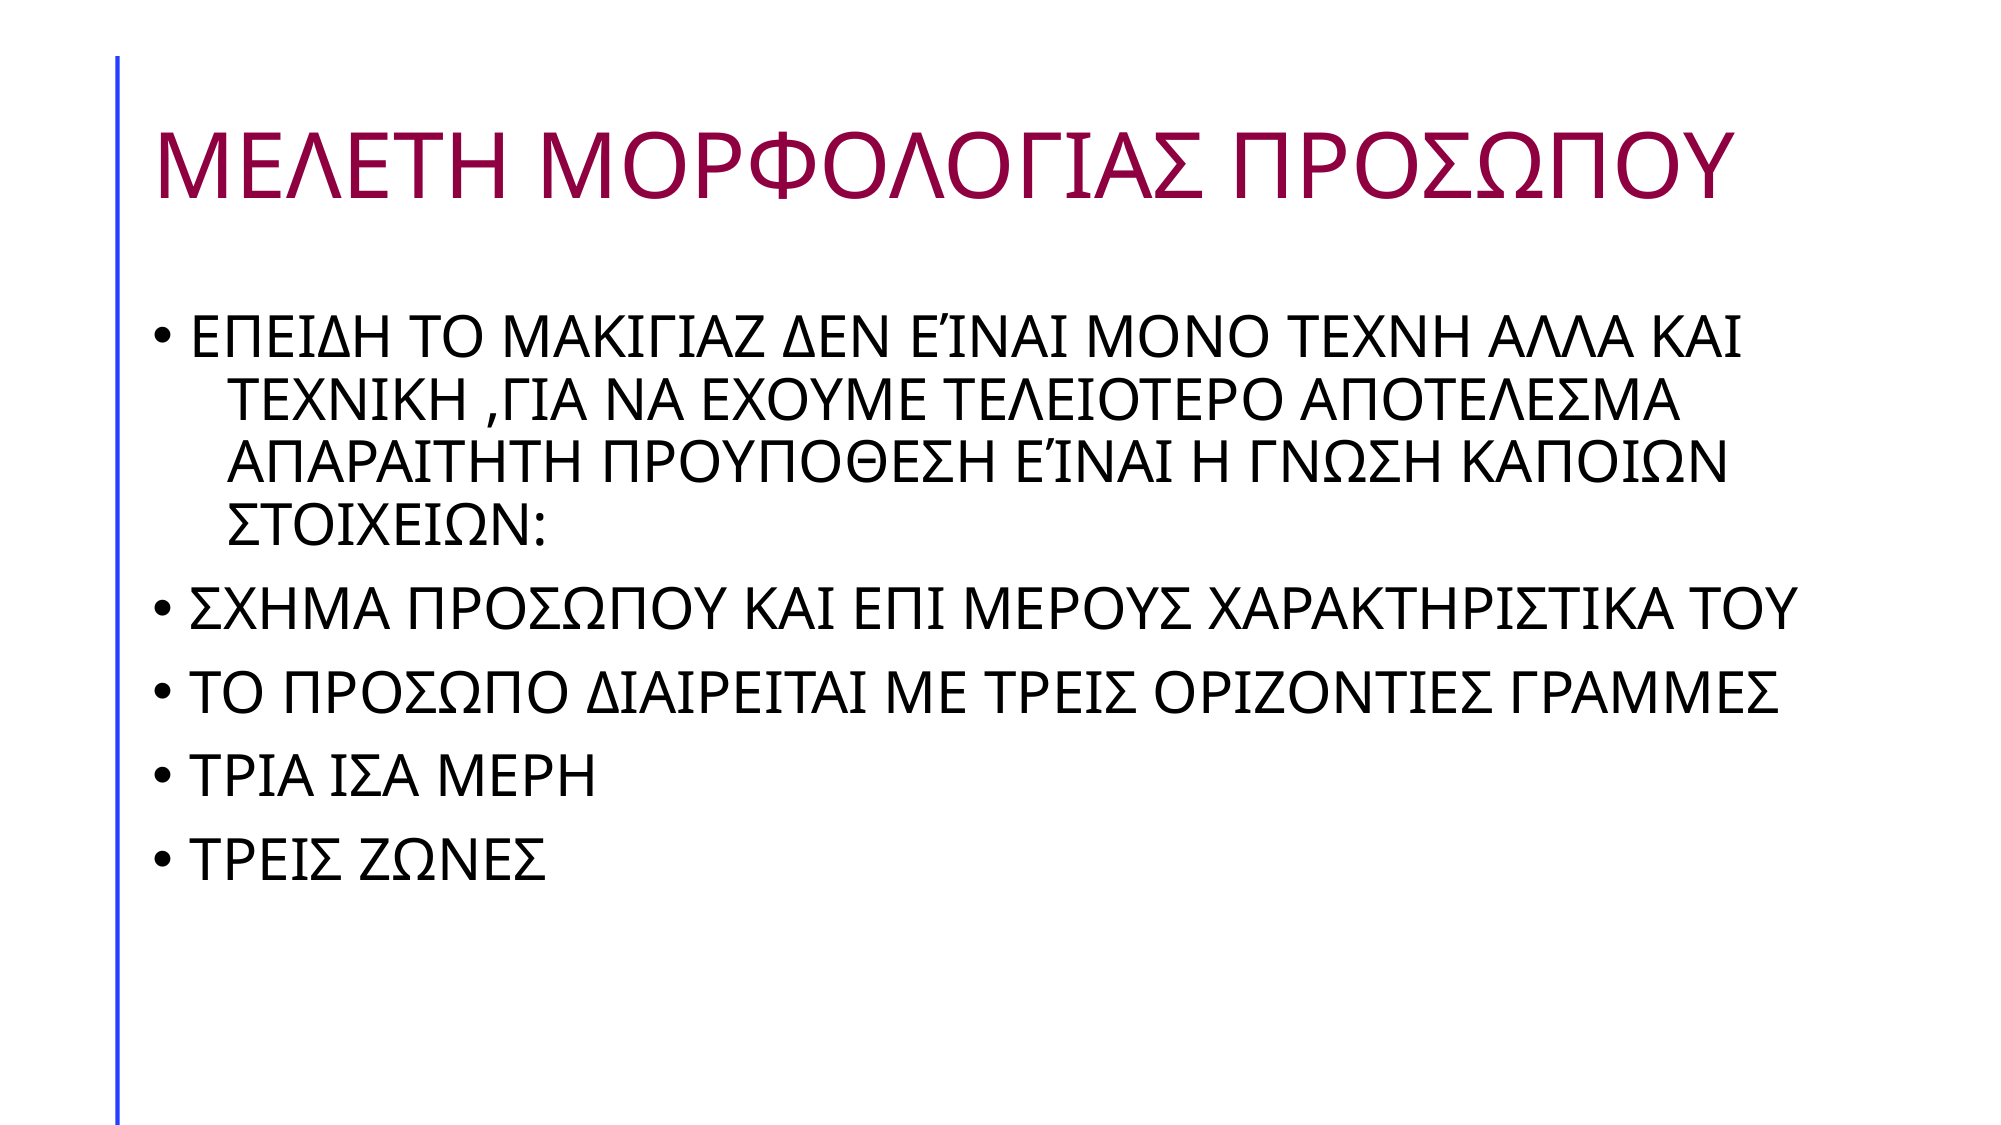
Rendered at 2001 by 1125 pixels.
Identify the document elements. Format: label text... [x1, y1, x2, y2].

list ΕΠΕΙΔΗ ΤΟ ΜΑΚΙΓΙΑΖ ΔΕΝ ΕΊΝΑΙ ΜΟΝΟ ΤΕΧΝΗ ΑΛΛΑ ΚΑΙ ΤΕΧΝΙΚΗ ,ΓΙΑ ΝΑ ΕΧΟΥΜΕ ΤΕΛΕΙΟΤΕΡΟ ΑΠΟΤΕΛΕΣΜΑ ΑΠΑΡΑΙΤΗΤΗ ΠΡΟΥΠΟΘΕΣΗ ΕΊΝΑΙ Η ΓΝΩΣΗ ΚΑΠΟΙΩΝ ΣΤΟΙΧΕΙΩΝ: ΣΧΗΜΑ ΠΡΟΣΩΠΟΥ ΚΑΙ ΕΠΙ ΜΕΡΟΥΣ ΧΑΡΑΚΤΗΡΙΣΤΙΚΑ ΤΟΥ ΤΟ ΠΡΟΣΩΠΟ ΔΙΑΙΡΕΙΤΑΙ ΜΕ ΤΡΕΙΣ ΟΡΙΖΟΝΤΙΕΣ ΓΡΑΜΜΕΣ ΤΡΙΑ ΙΣΑ ΜΕΡΗ ΤΡΕΙΣ ΖΩΝΕΣ [137, 299, 1863, 1014]
title ΜΕΛΕΤΗ ΜΟΡΦΟΛΟΓΙΑΣ ΠΡΟΣΩΠΟΥ [137, 59, 1863, 278]
